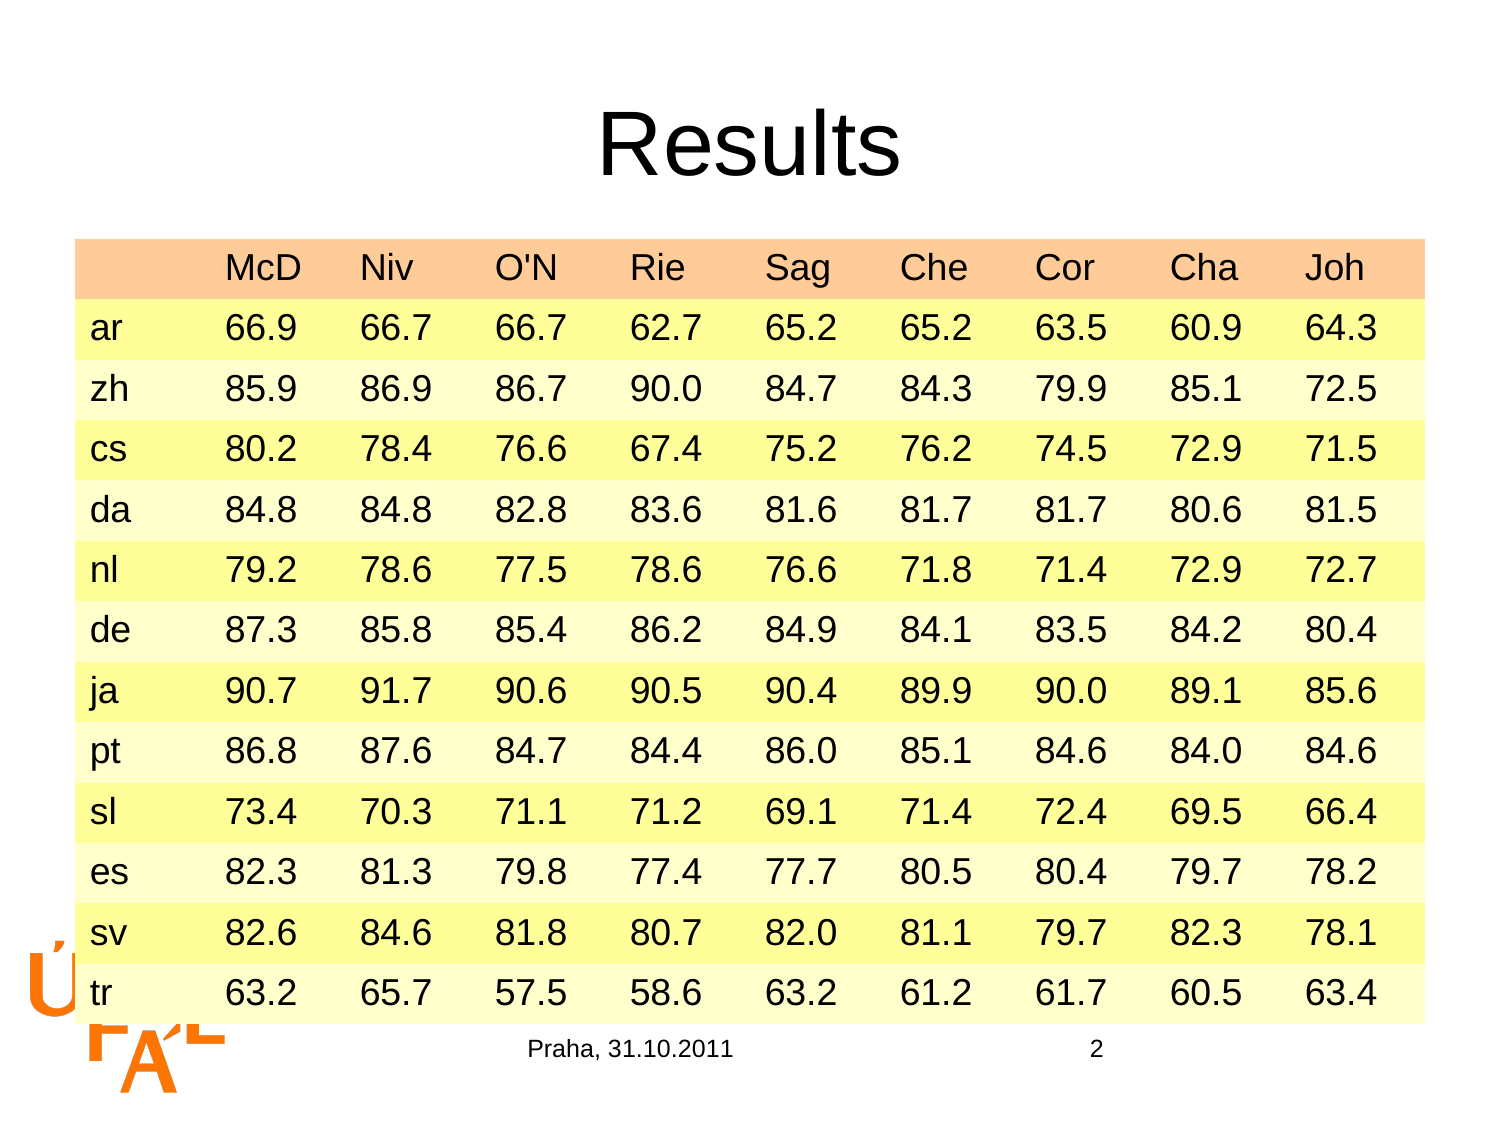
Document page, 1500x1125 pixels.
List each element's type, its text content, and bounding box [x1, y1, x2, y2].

table_header Rie [615, 239, 750, 299]
table_cell 85.1 [1155, 360, 1290, 420]
table_cell 72.9 [1155, 541, 1290, 601]
table_cell 65.2 [885, 299, 1020, 360]
table_cell 90.0 [1020, 662, 1155, 722]
table_cell 78.6 [345, 541, 480, 601]
table_cell 89.1 [1155, 662, 1290, 722]
table_header Niv [345, 239, 480, 299]
table_cell 90.4 [750, 662, 885, 722]
table_cell 78.4 [345, 420, 480, 480]
table_cell tr [75, 964, 210, 1024]
table_cell 90.5 [615, 662, 750, 722]
table_cell 86.2 [615, 601, 750, 662]
table_cell 84.4 [615, 722, 750, 783]
table_cell es [75, 843, 210, 903]
table_cell 81.7 [1020, 480, 1155, 541]
table_cell 87.6 [345, 722, 480, 783]
table_cell 82.3 [1155, 903, 1290, 964]
table_cell sl [75, 783, 210, 843]
table_header Che [885, 239, 1020, 299]
table_cell 80.4 [1290, 601, 1425, 662]
table_cell 62.7 [615, 299, 750, 360]
table_cell 85.9 [210, 360, 345, 420]
table_cell 80.6 [1155, 480, 1290, 541]
table_cell 80.7 [615, 903, 750, 964]
table_header Cha [1155, 239, 1290, 299]
table_header Sag [750, 239, 885, 299]
table_cell 84.8 [210, 480, 345, 541]
table_header Joh [1290, 239, 1425, 299]
table_cell 72.9 [1155, 420, 1290, 480]
table_cell 61.2 [885, 964, 1020, 1024]
table_cell 79.9 [1020, 360, 1155, 420]
table_cell 72.5 [1290, 360, 1425, 420]
table_cell 81.1 [885, 903, 1020, 964]
table_cell 91.7 [345, 662, 480, 722]
table_cell 63.2 [210, 964, 345, 1024]
table_cell 80.5 [885, 843, 1020, 903]
table_cell 85.4 [480, 601, 615, 662]
table_cell 70.3 [345, 783, 480, 843]
table_cell 57.5 [480, 964, 615, 1024]
table_cell 74.5 [1020, 420, 1155, 480]
table_cell 78.2 [1290, 843, 1425, 903]
table_cell 71.8 [885, 541, 1020, 601]
table_cell 69.5 [1155, 783, 1290, 843]
table_cell 76.2 [885, 420, 1020, 480]
table_cell 81.3 [345, 843, 480, 903]
table_cell pt [75, 722, 210, 783]
table_cell 84.6 [345, 903, 480, 964]
table_cell 82.6 [210, 903, 345, 964]
table_cell 84.0 [1155, 722, 1290, 783]
table_cell 78.1 [1290, 903, 1425, 964]
table_cell 80.2 [210, 420, 345, 480]
table_cell 86.7 [480, 360, 615, 420]
table_cell 84.6 [1020, 722, 1155, 783]
table_cell 79.7 [1155, 843, 1290, 903]
table_cell 76.6 [480, 420, 615, 480]
table_cell 79.2 [210, 541, 345, 601]
table_cell 63.4 [1290, 964, 1425, 1024]
table_cell 60.9 [1155, 299, 1290, 360]
table_cell 58.6 [615, 964, 750, 1024]
table_header [75, 239, 210, 299]
table_cell 77.4 [615, 843, 750, 903]
table_cell 81.5 [1290, 480, 1425, 541]
table_cell 76.6 [750, 541, 885, 601]
table_cell 84.6 [1290, 722, 1425, 783]
table_cell 72.4 [1020, 783, 1155, 843]
table_cell 78.6 [615, 541, 750, 601]
table_cell 90.7 [210, 662, 345, 722]
table_cell 81.6 [750, 480, 885, 541]
table_cell ja [75, 662, 210, 722]
table_cell 71.2 [615, 783, 750, 843]
table_cell 77.5 [480, 541, 615, 601]
table_cell da [75, 480, 210, 541]
table_cell 66.7 [480, 299, 615, 360]
table_cell 63.5 [1020, 299, 1155, 360]
table_cell 84.7 [480, 722, 615, 783]
table_cell 81.8 [480, 903, 615, 964]
table_header O'N [480, 239, 615, 299]
table_cell 75.2 [750, 420, 885, 480]
table_cell 64.3 [1290, 299, 1425, 360]
table_cell 85.8 [345, 601, 480, 662]
table_cell sv [75, 903, 210, 964]
title Results [75, 14, 1426, 263]
table_cell 87.3 [210, 601, 345, 662]
table_cell 84.1 [885, 601, 1020, 662]
table_cell 84.3 [885, 360, 1020, 420]
table_cell 73.4 [210, 783, 345, 843]
table_cell 80.4 [1020, 843, 1155, 903]
table_cell 90.0 [615, 360, 750, 420]
table_cell 71.4 [885, 783, 1020, 843]
table_cell nl [75, 541, 210, 601]
table_cell 61.7 [1020, 964, 1155, 1024]
table_cell 85.1 [885, 722, 1020, 783]
table_header Cor [1020, 239, 1155, 299]
table_cell 86.0 [750, 722, 885, 783]
table_cell 83.5 [1020, 601, 1155, 662]
table_cell 71.5 [1290, 420, 1425, 480]
table_cell de [75, 601, 210, 662]
table_cell 84.9 [750, 601, 885, 662]
table_cell 66.7 [345, 299, 480, 360]
table_cell 71.1 [480, 783, 615, 843]
table_cell 90.6 [480, 662, 615, 722]
table_cell 66.4 [1290, 783, 1425, 843]
table_cell 83.6 [615, 480, 750, 541]
table_cell 77.7 [750, 843, 885, 903]
table_cell 60.5 [1155, 964, 1290, 1024]
table_cell 72.7 [1290, 541, 1425, 601]
table_cell 86.9 [345, 360, 480, 420]
table_cell cs [75, 420, 210, 480]
table_cell 66.9 [210, 299, 345, 360]
table_cell 79.8 [480, 843, 615, 903]
table_cell 82.8 [480, 480, 615, 541]
table_cell 85.6 [1290, 662, 1425, 722]
table_cell zh [75, 360, 210, 420]
table_cell 86.8 [210, 722, 345, 783]
table_cell 82.3 [210, 843, 345, 903]
table_cell 82.0 [750, 903, 885, 964]
table_cell 65.2 [750, 299, 885, 360]
table_cell 79.7 [1020, 903, 1155, 964]
table_cell 84.7 [750, 360, 885, 420]
table_cell 81.7 [885, 480, 1020, 541]
table_cell 69.1 [750, 783, 885, 843]
table_cell 67.4 [615, 420, 750, 480]
table_cell 84.8 [345, 480, 480, 541]
table_header McD [210, 239, 345, 299]
table_cell 89.9 [885, 662, 1020, 722]
table_cell 84.2 [1155, 601, 1290, 662]
table_cell 63.2 [750, 964, 885, 1024]
table_cell ar [75, 299, 210, 360]
table_cell 65.7 [345, 964, 480, 1024]
table_cell 71.4 [1020, 541, 1155, 601]
picture [29, 940, 225, 1093]
